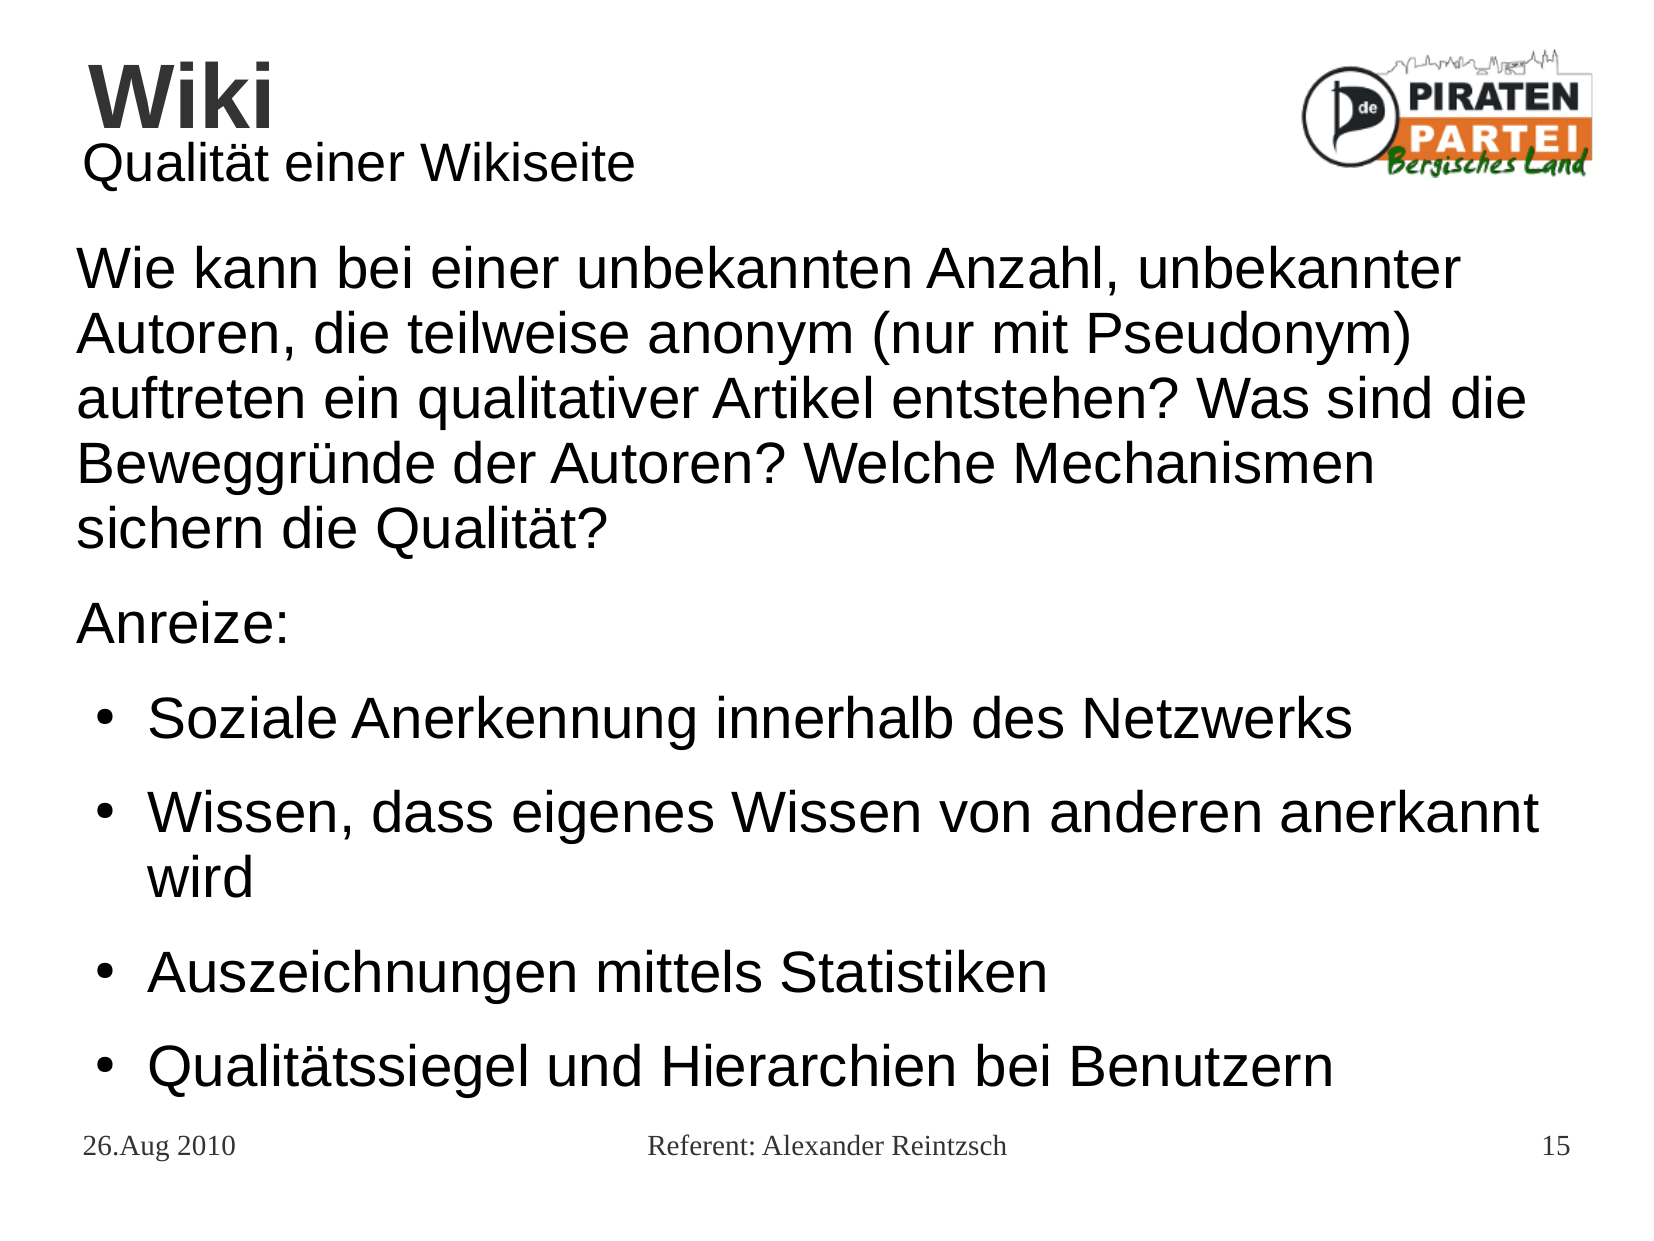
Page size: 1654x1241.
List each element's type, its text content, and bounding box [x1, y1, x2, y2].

list Wie kann bei einer unbekannten Anzahl, unbekannter Autoren, die teilweise anonym (nur mit Pseudonym) auftreten ein qualitativer Artikel entstehen? Was sind die Beweggründe der Autoren? Welche Mechanismen sichern die Qualität? Anreize: Soziale Anerkennung innerhalb des Netzwerks Wissen, dass eigenes Wissen von anderen anerkannt wird Auszeichnungen mittels Statistiken Qualitätssiegel und Hierarchien bei Benutzern [76, 236, 1565, 1100]
title Qualität einer Wikiseite [82, 118, 1300, 207]
picture [1299, 48, 1595, 178]
